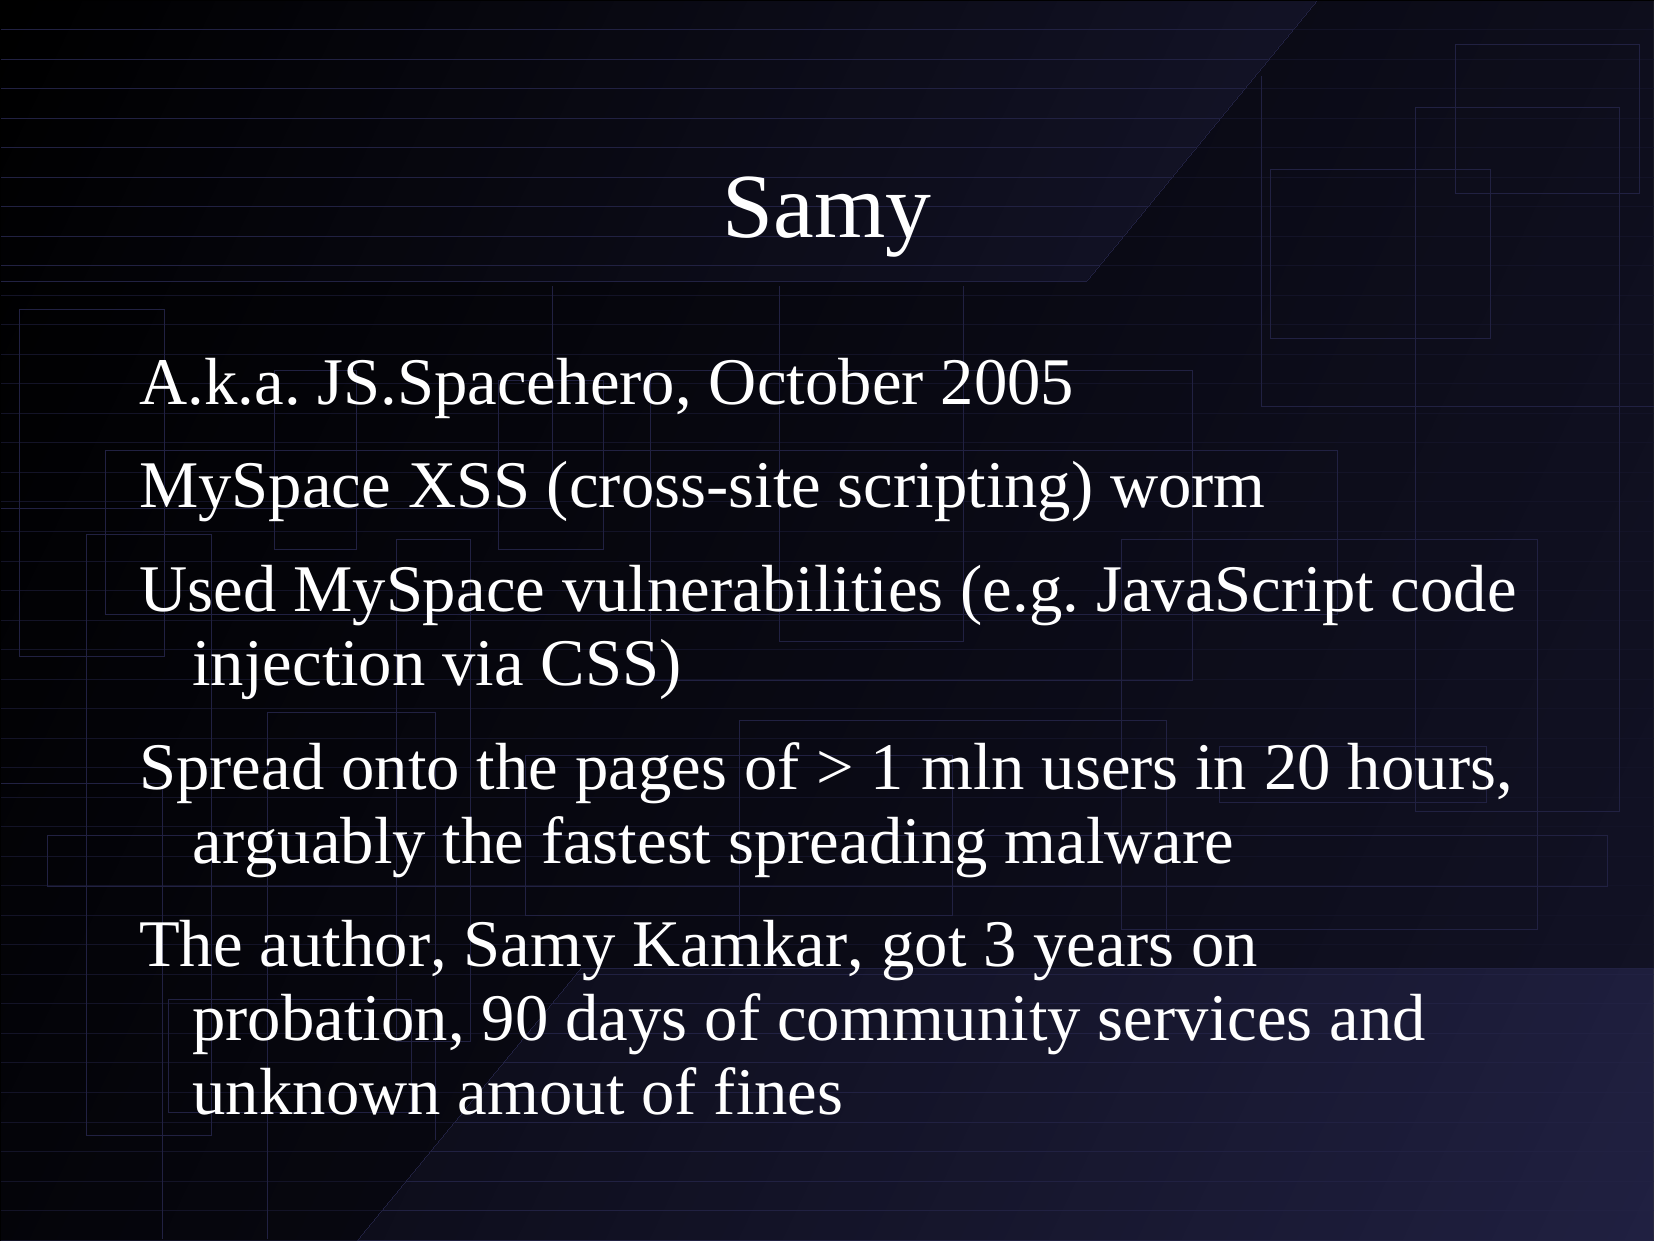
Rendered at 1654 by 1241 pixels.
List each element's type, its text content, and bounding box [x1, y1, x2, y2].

list A.k.a. JS.Spacehero, October 2005 MySpace XSS (cross-site scripting) worm Used MySpace vulnerabilities (e.g. JavaScript code injection via CSS) Spread onto the pages of > 1 mln users in 20 hours, arguably the fastest spreading malware The author, Samy Kamkar, got 3 years on probation, 90 days of community services and unknown amout of fines [121, 344, 1534, 1130]
title Samy [121, 102, 1534, 311]
